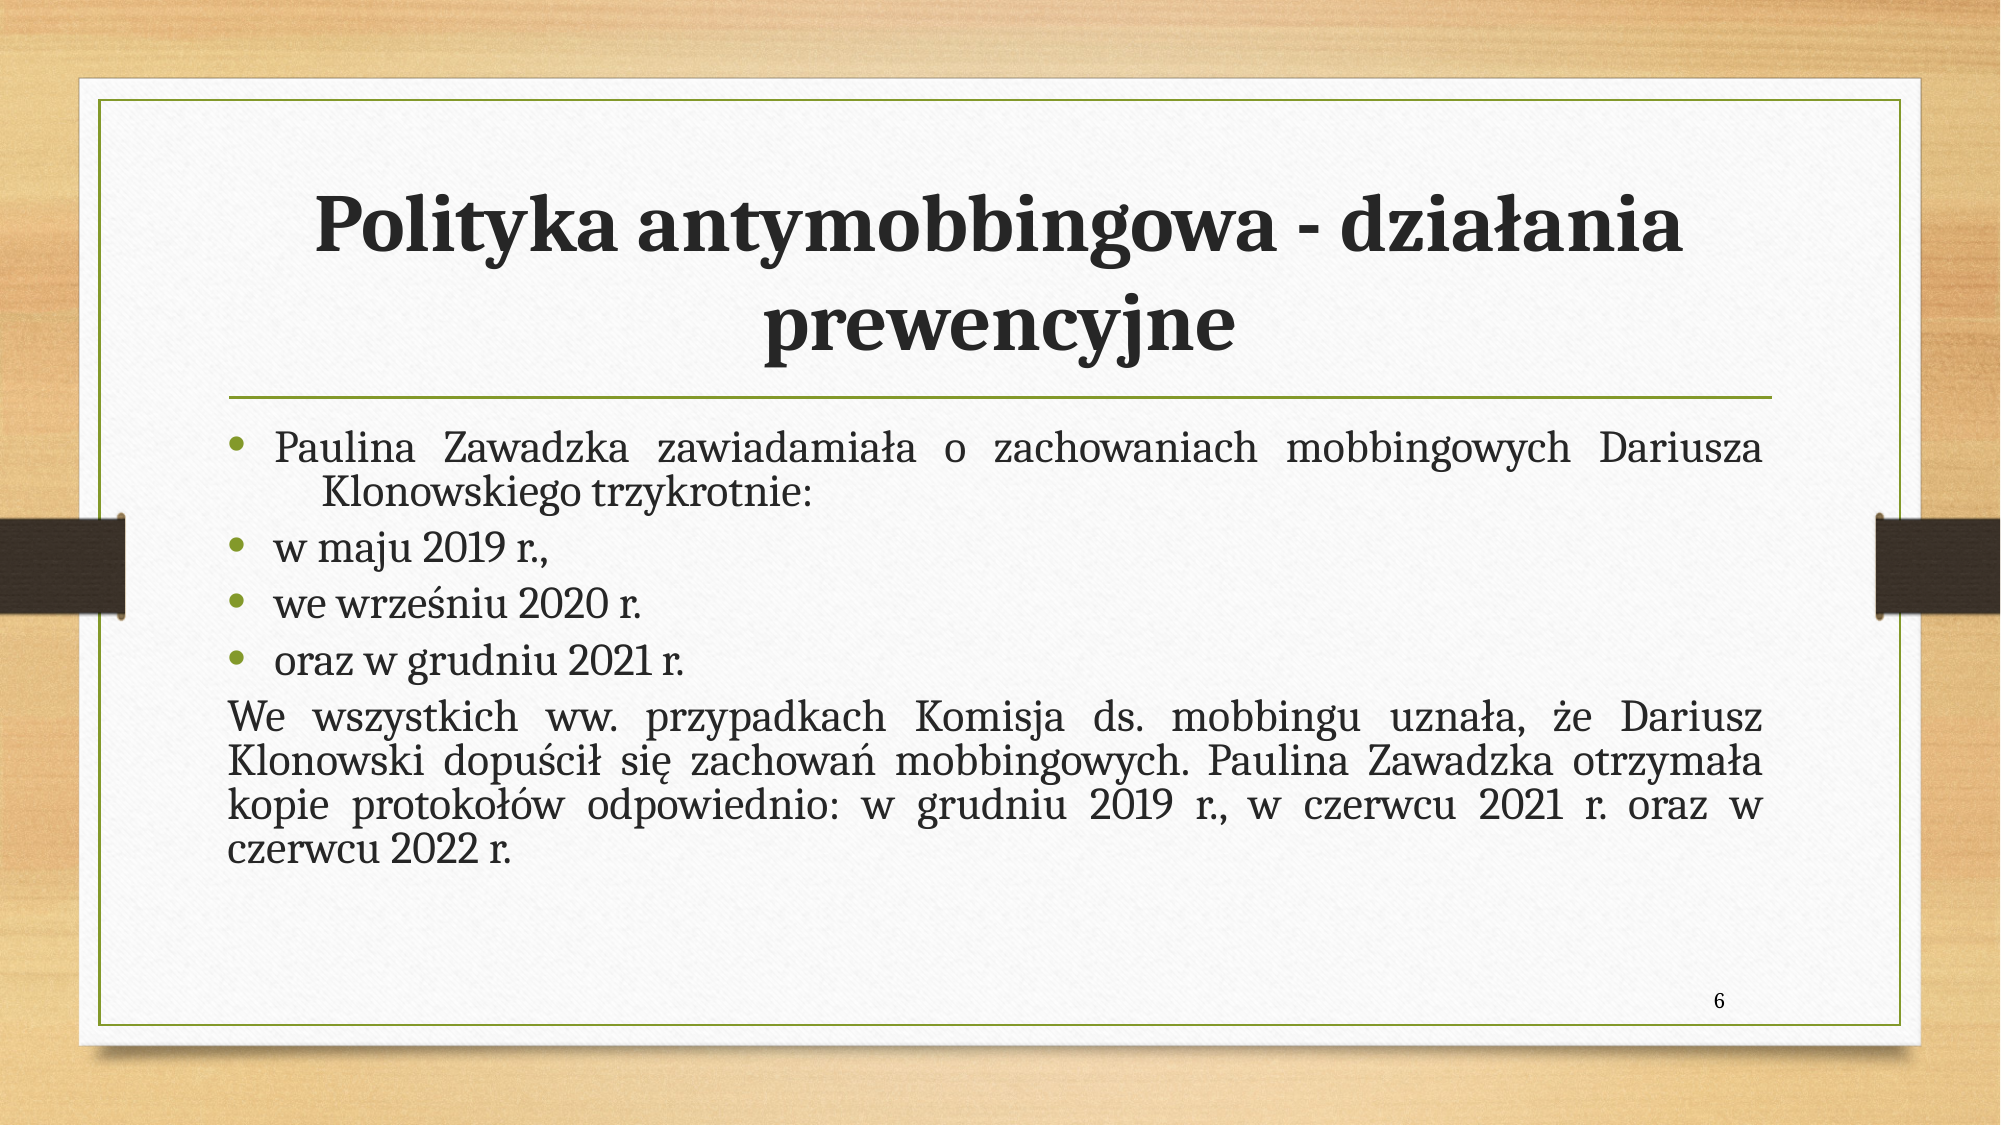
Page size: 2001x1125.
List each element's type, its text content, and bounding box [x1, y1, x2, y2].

title Polityka antymobbingowa - działania prewencyjne [212, 161, 1788, 376]
text_box [1698, 979, 1788, 1026]
list Paulina Zawadzka zawiadamiała o zachowaniach mobbingowych Dariusza Klonowskiego trzykrotnie: w maju 2019 r., we wrześniu 2020 r. oraz w grudniu 2021 r. We wszystkich ww. przypadkach Komisja ds. mobbingu uznała, że Dariusz Klonowski dopuścił się zachowań mobbingowych. Paulina Zawadzka otrzymała kopie protokołów odpowiednio: w grudniu 2019 r., w czerwcu 2021 r. oraz w czerwcu 2022 r. [212, 419, 1788, 964]
